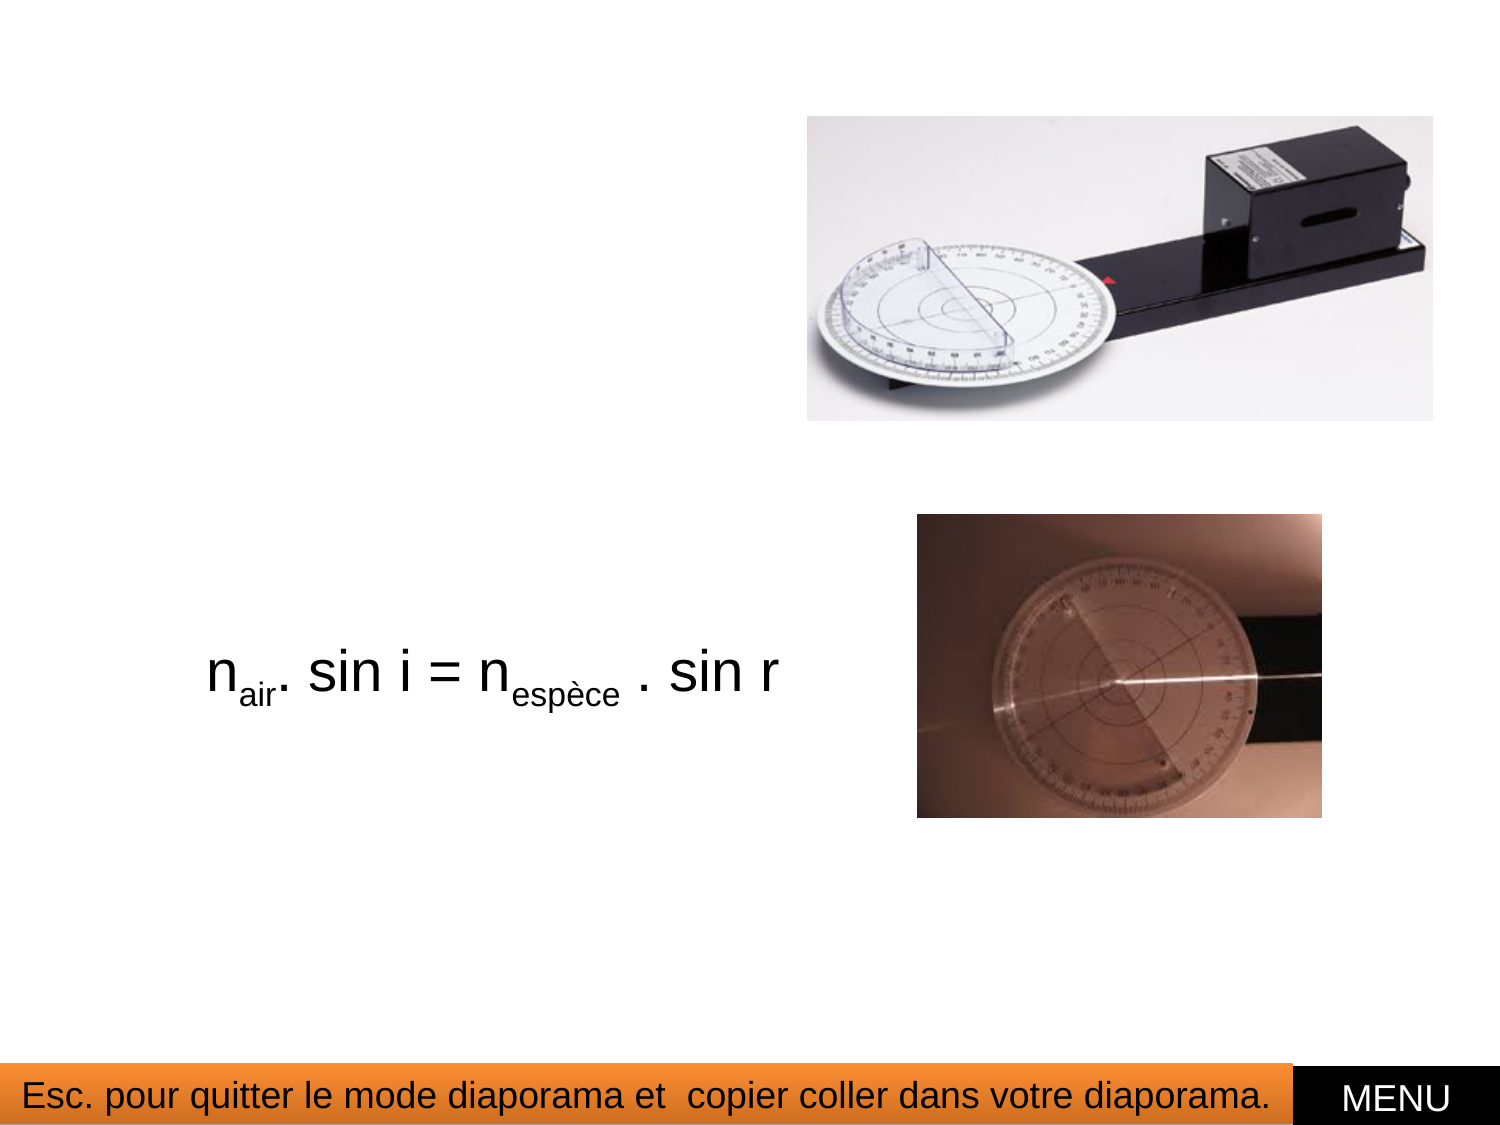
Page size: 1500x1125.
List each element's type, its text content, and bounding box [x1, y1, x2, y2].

picture [807, 116, 1433, 422]
text_box MENU [1292, 1066, 1500, 1125]
text_box nair. sin i = nespèce . sin r [191, 625, 837, 721]
text_box Esc. pour quitter le mode diaporama et copier coller dans votre diaporama. [0, 1063, 1293, 1124]
picture [917, 514, 1322, 818]
